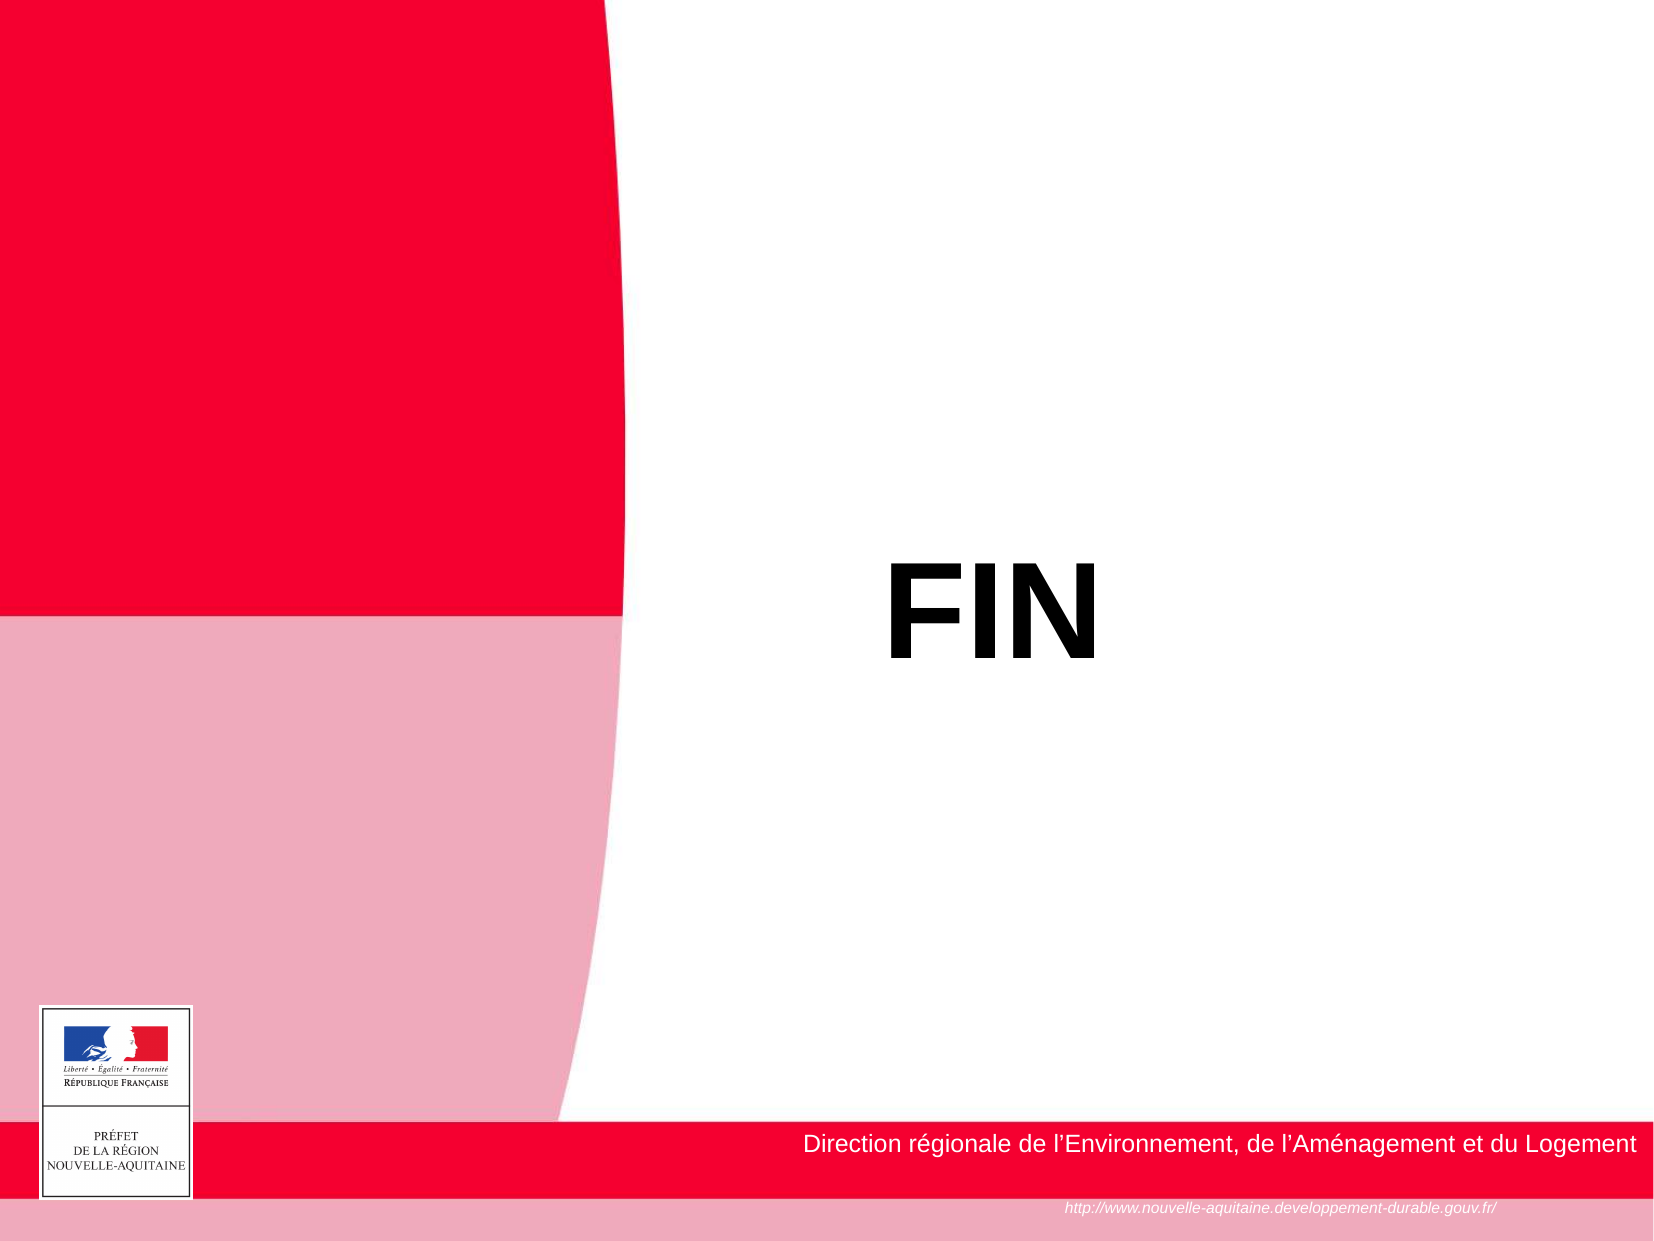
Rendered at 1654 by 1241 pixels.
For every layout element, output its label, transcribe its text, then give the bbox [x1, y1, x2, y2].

picture [0, 0, 1654, 1241]
text_box FIN [867, 526, 1120, 696]
